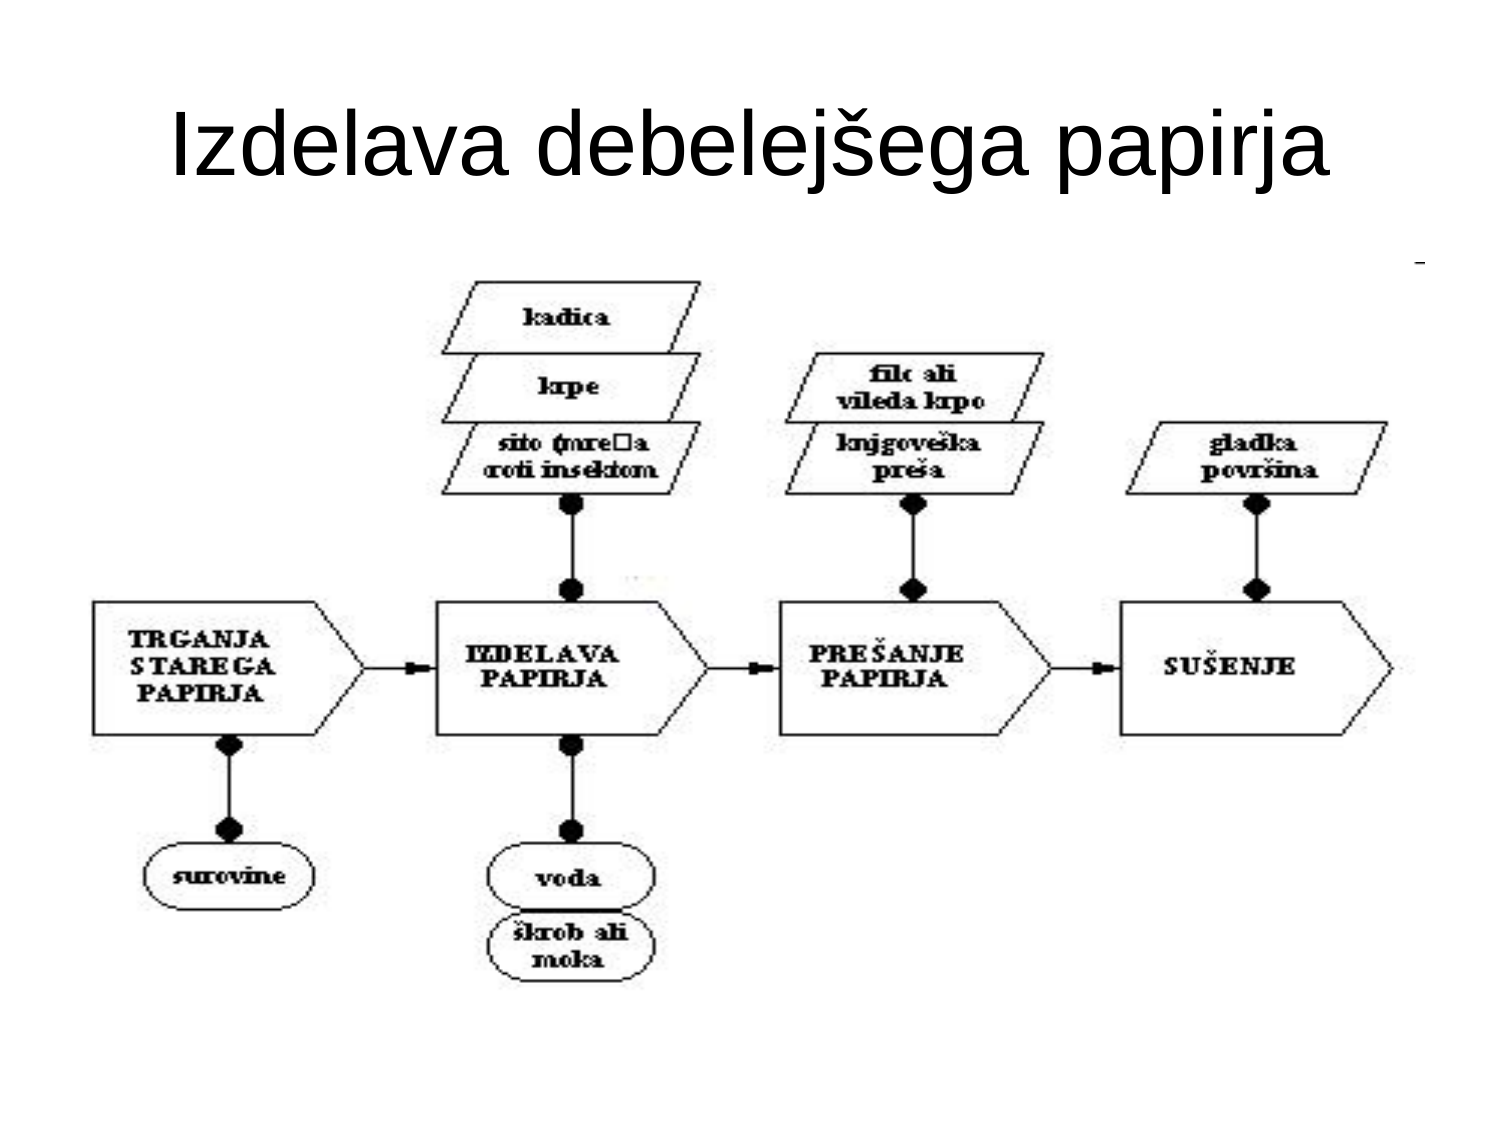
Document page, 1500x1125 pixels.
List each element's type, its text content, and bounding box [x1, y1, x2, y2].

title Izdelava debelejšega papirja [75, 45, 1425, 233]
picture [75, 262, 1425, 1005]
